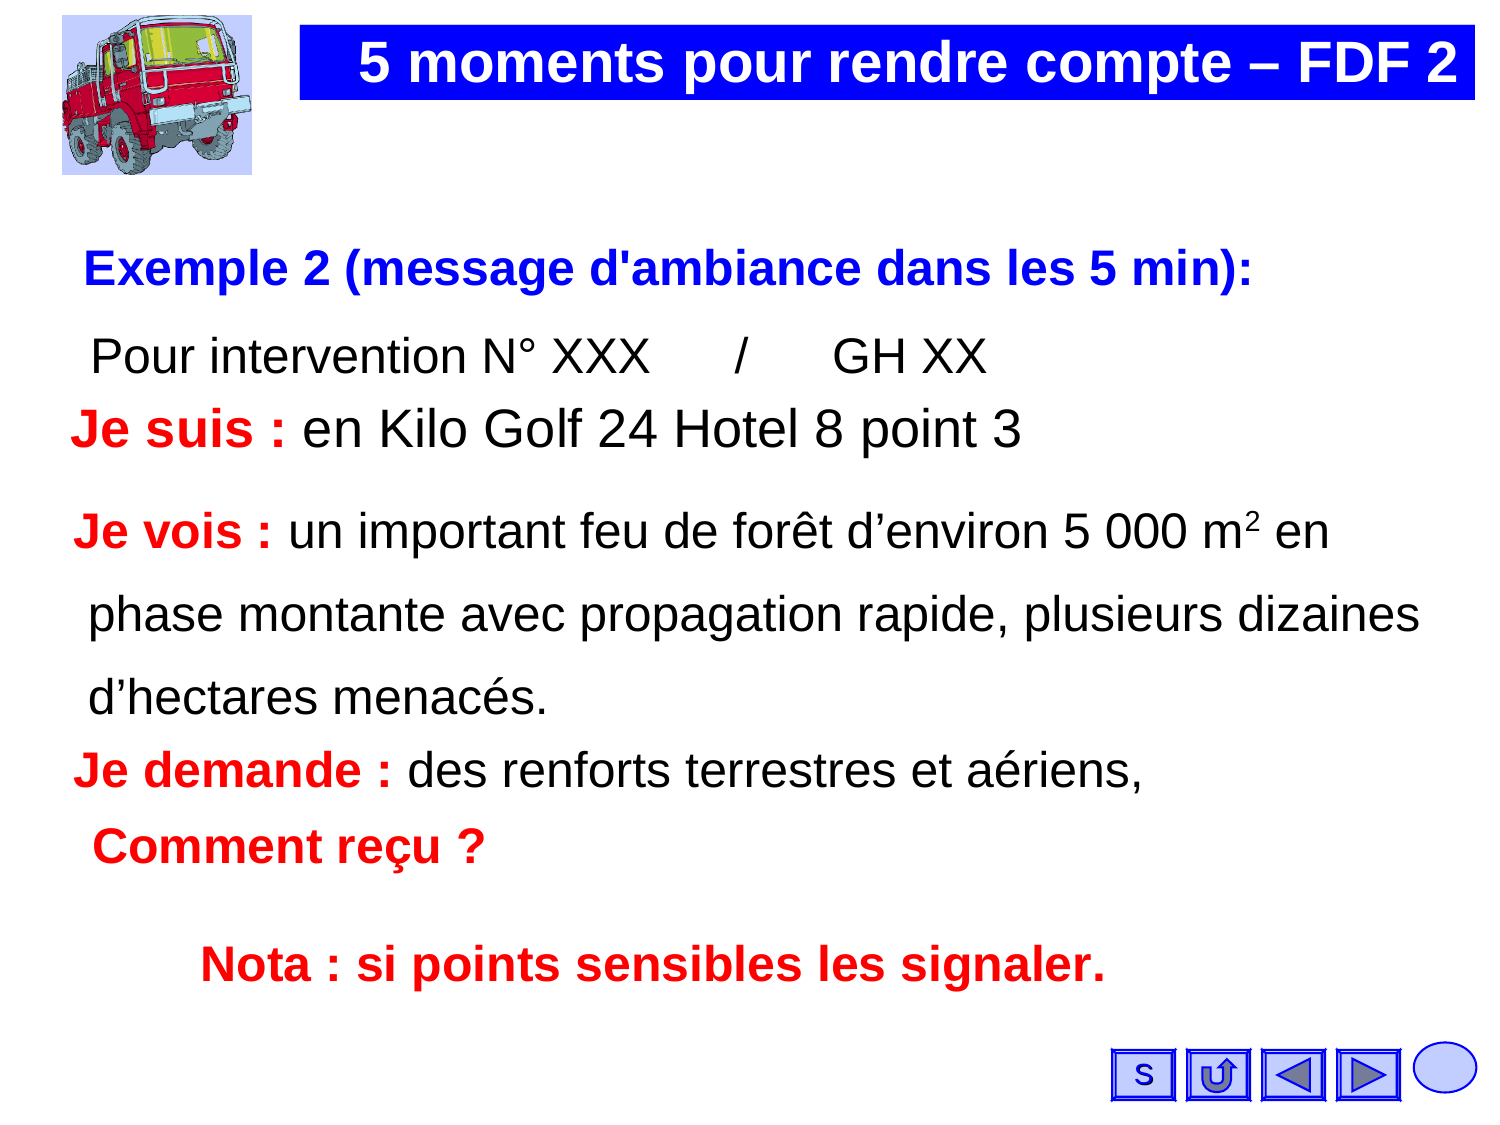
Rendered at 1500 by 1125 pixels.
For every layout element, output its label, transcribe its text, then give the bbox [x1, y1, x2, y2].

text_box 5 moments pour rendre compte – FDF 2 [299, 24, 1475, 100]
text_box Pour intervention N° XXX / GH XX [75, 324, 1004, 395]
text_box Exemple 2 (message d'ambiance dans les 5 min): [69, 236, 1270, 309]
text_box Nota : si points sensibles les signaler. [185, 932, 1123, 1004]
text_box [1413, 1042, 1477, 1093]
text_box Je demande : des renforts terrestres et aériens, [59, 738, 1160, 811]
text_box Je vois : un important feu de forêt d’environ 5 000 m2 en phase montante avec propagation rapide, plusieurs dizaines d’hectares menacés. [59, 499, 1436, 739]
text_box Je suis : en Kilo Golf 24 Hotel 8 point 3 [55, 395, 1039, 473]
text_box Comment reçu ? [77, 813, 502, 886]
